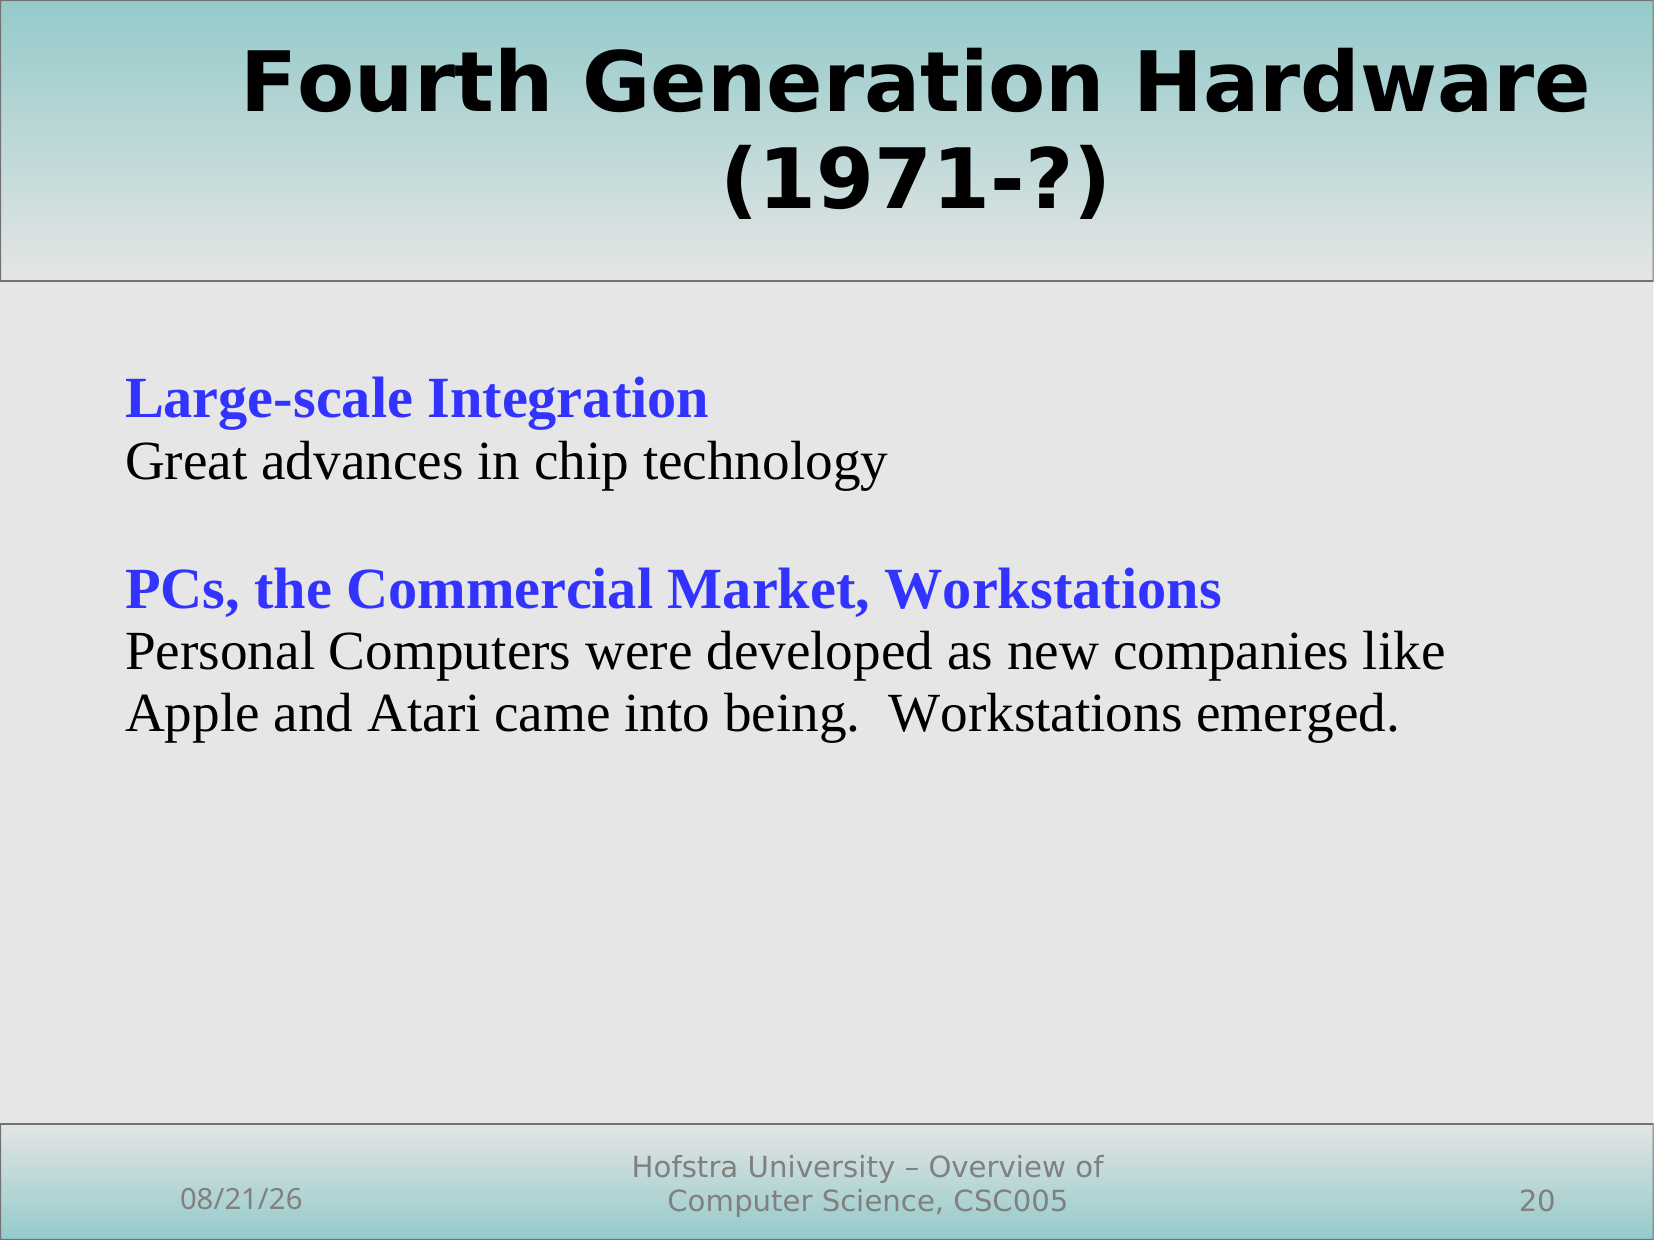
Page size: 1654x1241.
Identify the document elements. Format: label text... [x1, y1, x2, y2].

title Fourth Generation Hardware (1971-?) [192, 23, 1640, 239]
text_box Large-scale Integration Great advances in chip technology PCs, the Commercial Market, Workstations Personal Computers were developed as new companies like Apple and Atari came into being. Workstations emerged. [110, 358, 1544, 881]
